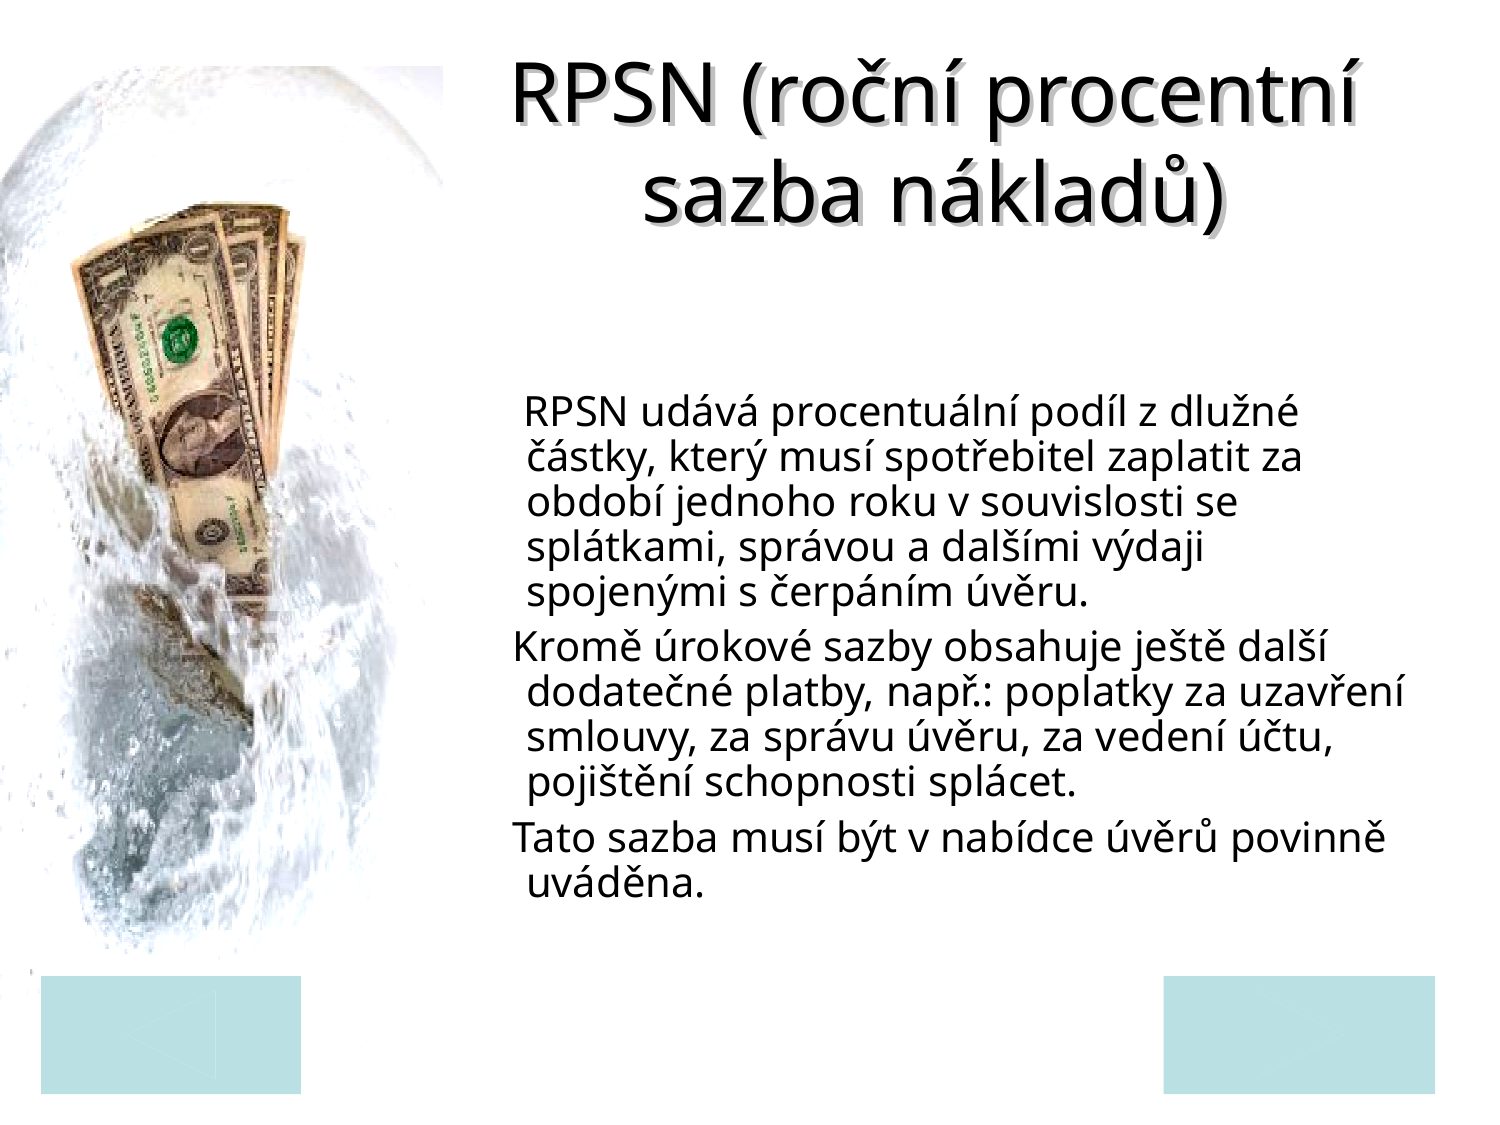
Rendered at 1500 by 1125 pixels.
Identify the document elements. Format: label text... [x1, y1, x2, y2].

text_box RPSN udává procentuální podíl z dlužné částky, který musí spotřebitel zaplatit za období jednoho roku v souvislosti se splátkami, správou a dalšími výdaji spojenými s čerpáním úvěru. Kromě úrokové sazby obsahuje ještě další dodatečné platby, např.: poplatky za uzavření smlouvy, za správu úvěru, za vedení účtu, pojištění schopnosti splácet. Tato sazba musí být v nabídce úvěrů povinně uváděna. [454, 267, 1427, 1010]
text_box [41, 976, 301, 1095]
picture [0, 66, 443, 1047]
text_box RPSN (roční procentní sazba nákladů) [442, 31, 1426, 247]
text_box [1163, 976, 1436, 1095]
